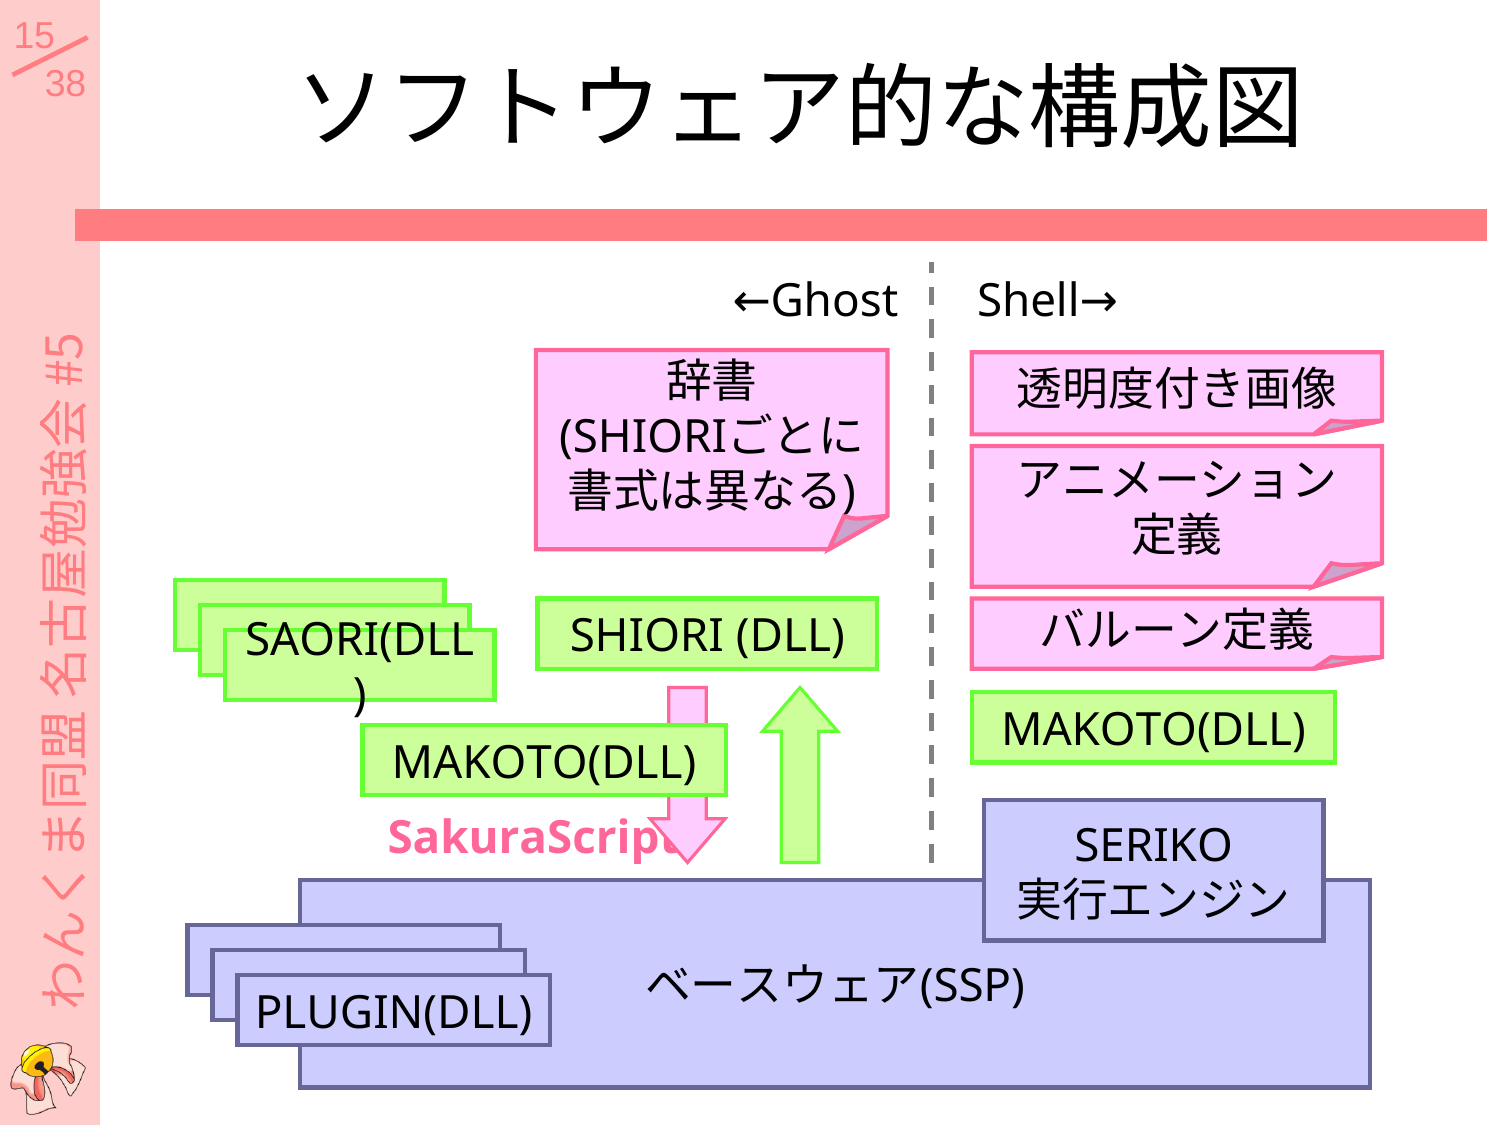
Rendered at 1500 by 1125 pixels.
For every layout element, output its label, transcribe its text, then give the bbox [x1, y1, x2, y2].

text_box SAORI(DLL) [306, 629, 328, 652]
picture [10, 1042, 86, 1115]
text_box [174, 579, 470, 675]
text_box 辞書 (SHIORIごとに 書式は異なる) [535, 349, 888, 550]
title ソフトウェア的な構成図 [125, 0, 1476, 226]
text_box PLUGIN(DLL) [237, 974, 550, 1046]
text_box MAKOTO(DLL) [362, 725, 726, 796]
text_box ベースウェア(SSP) [300, 879, 1371, 1088]
text_box [187, 924, 526, 1021]
text_box MAKOTO(DLL) [971, 692, 1336, 763]
text_box SERIKO 実行エンジン [983, 799, 1324, 941]
text_box [650, 796, 726, 863]
text_box SAORI(DLL) [225, 629, 495, 700]
text_box SHIORI (DLL) [537, 598, 878, 669]
text_box アニメーション 定義 [971, 446, 1383, 587]
text_box SakuraScript [372, 800, 695, 871]
text_box [762, 687, 838, 863]
text_box Shell→ [962, 262, 1133, 333]
text_box ←Ghost [717, 262, 914, 333]
text_box バルーン定義 [971, 598, 1383, 669]
text_box 透明度付き画像 [971, 352, 1383, 435]
text_box [668, 687, 707, 725]
text_box [309, 625, 325, 629]
text_box SAORI(DLL) [401, 629, 418, 651]
